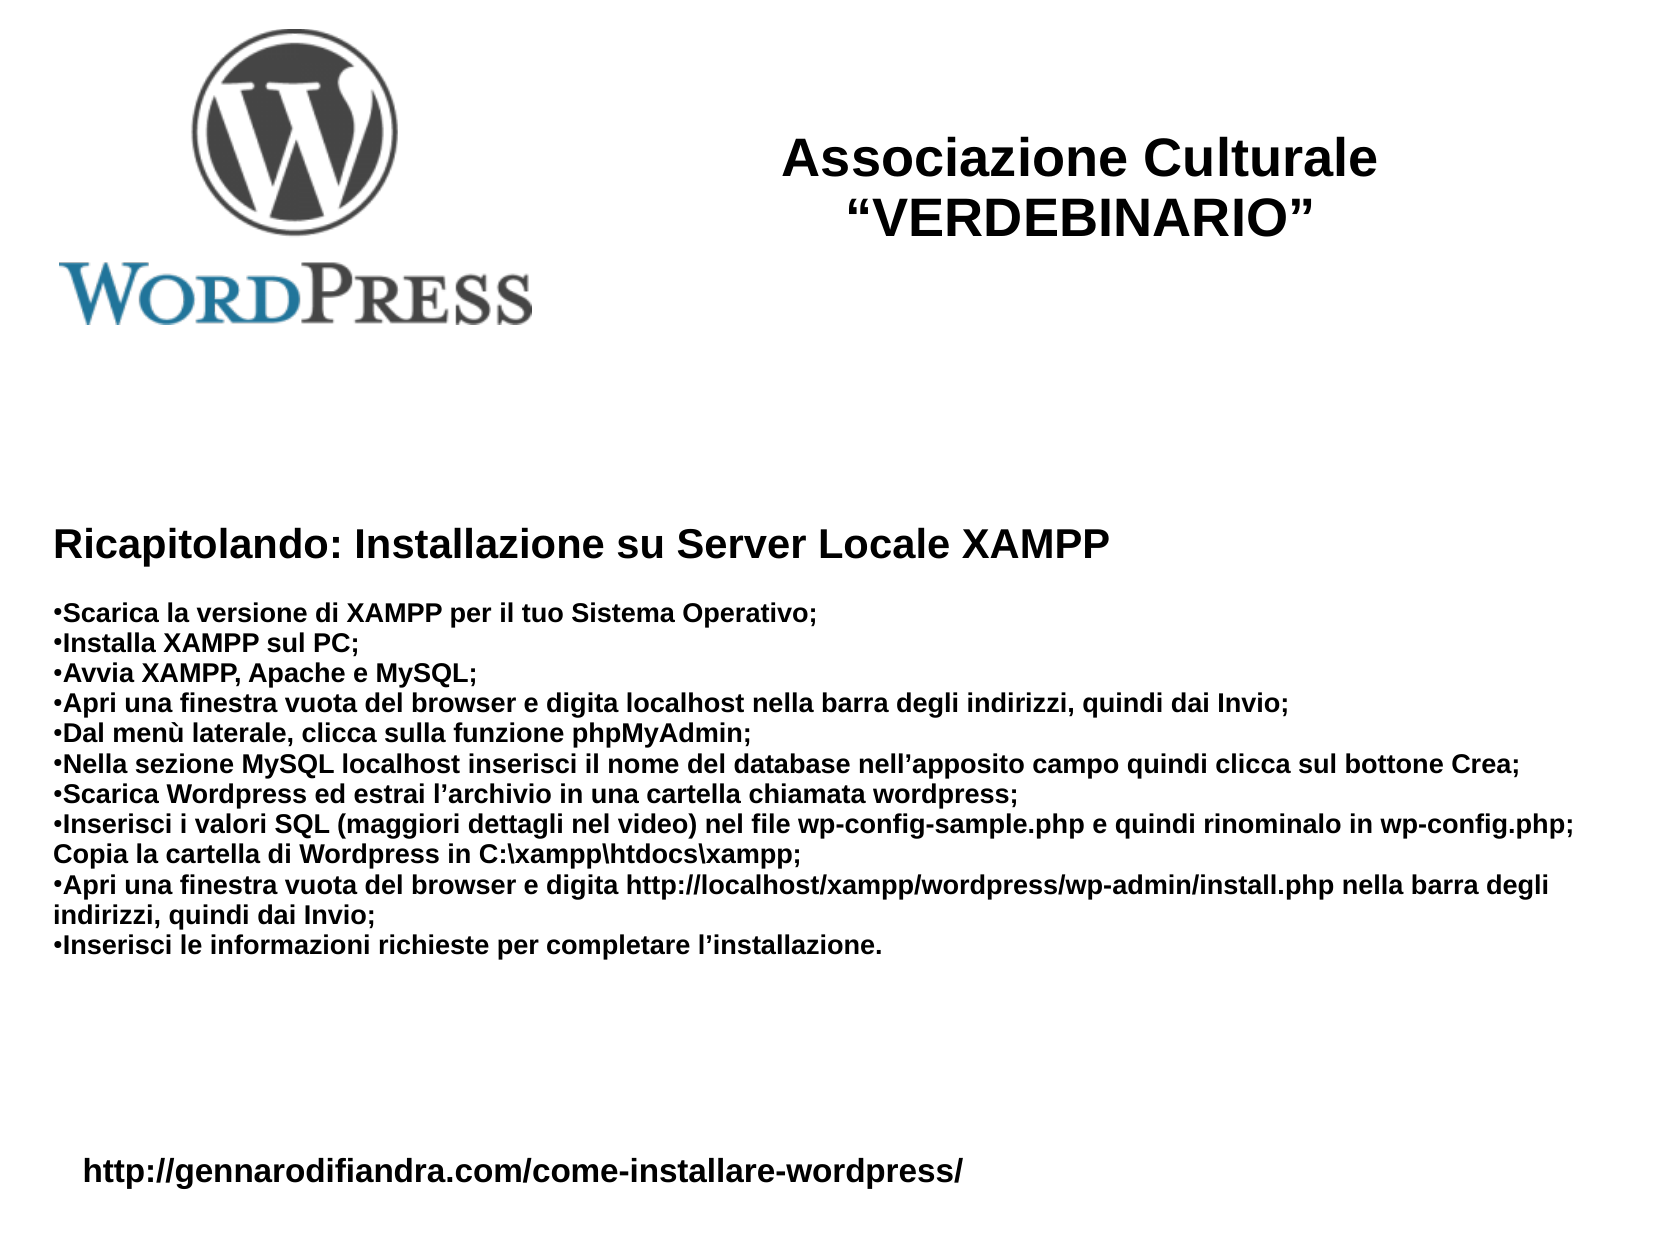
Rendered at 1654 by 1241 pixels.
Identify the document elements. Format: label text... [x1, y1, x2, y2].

title http://gennarodifiandra.com/come-installare-wordpress/ [82, 1122, 1063, 1221]
picture [59, 29, 532, 325]
subtitle Ricapitolando: Installazione su Server Locale XAMPP Scarica la versione di XAMPP per il tuo Sistema Operativo; Installa XAMPP sul PC; Avvia XAMPP, Apache e MySQL; Apri una finestra vuota del browser e digita localhost nella barra degli indirizzi, quindi dai Invio; Dal menù laterale, clicca sulla funzione phpMyAdmin; Nella sezione MySQL localhost inserisci il nome del database nell’apposito campo quindi clicca sul bottone Crea; Scarica Wordpress ed estrai l’archivio in una cartella chiamata wordpress; Inserisci i valori SQL (maggiori dettagli nel video) nel file wp-config-sample.php e quindi rinominalo in wp-config.php; Copia la cartella di Wordpress in C:\xampp\htdocs\xampp; Apri una finestra vuota del browser e digita http://localhost/xampp/wordpress/wp-admin/install.php nella barra degli indirizzi, quindi dai Invio; Inserisci le informazioni richieste per completare l’installazione. [53, 359, 1595, 1123]
title Associazione Culturale “VERDEBINARIO” [590, 50, 1571, 325]
